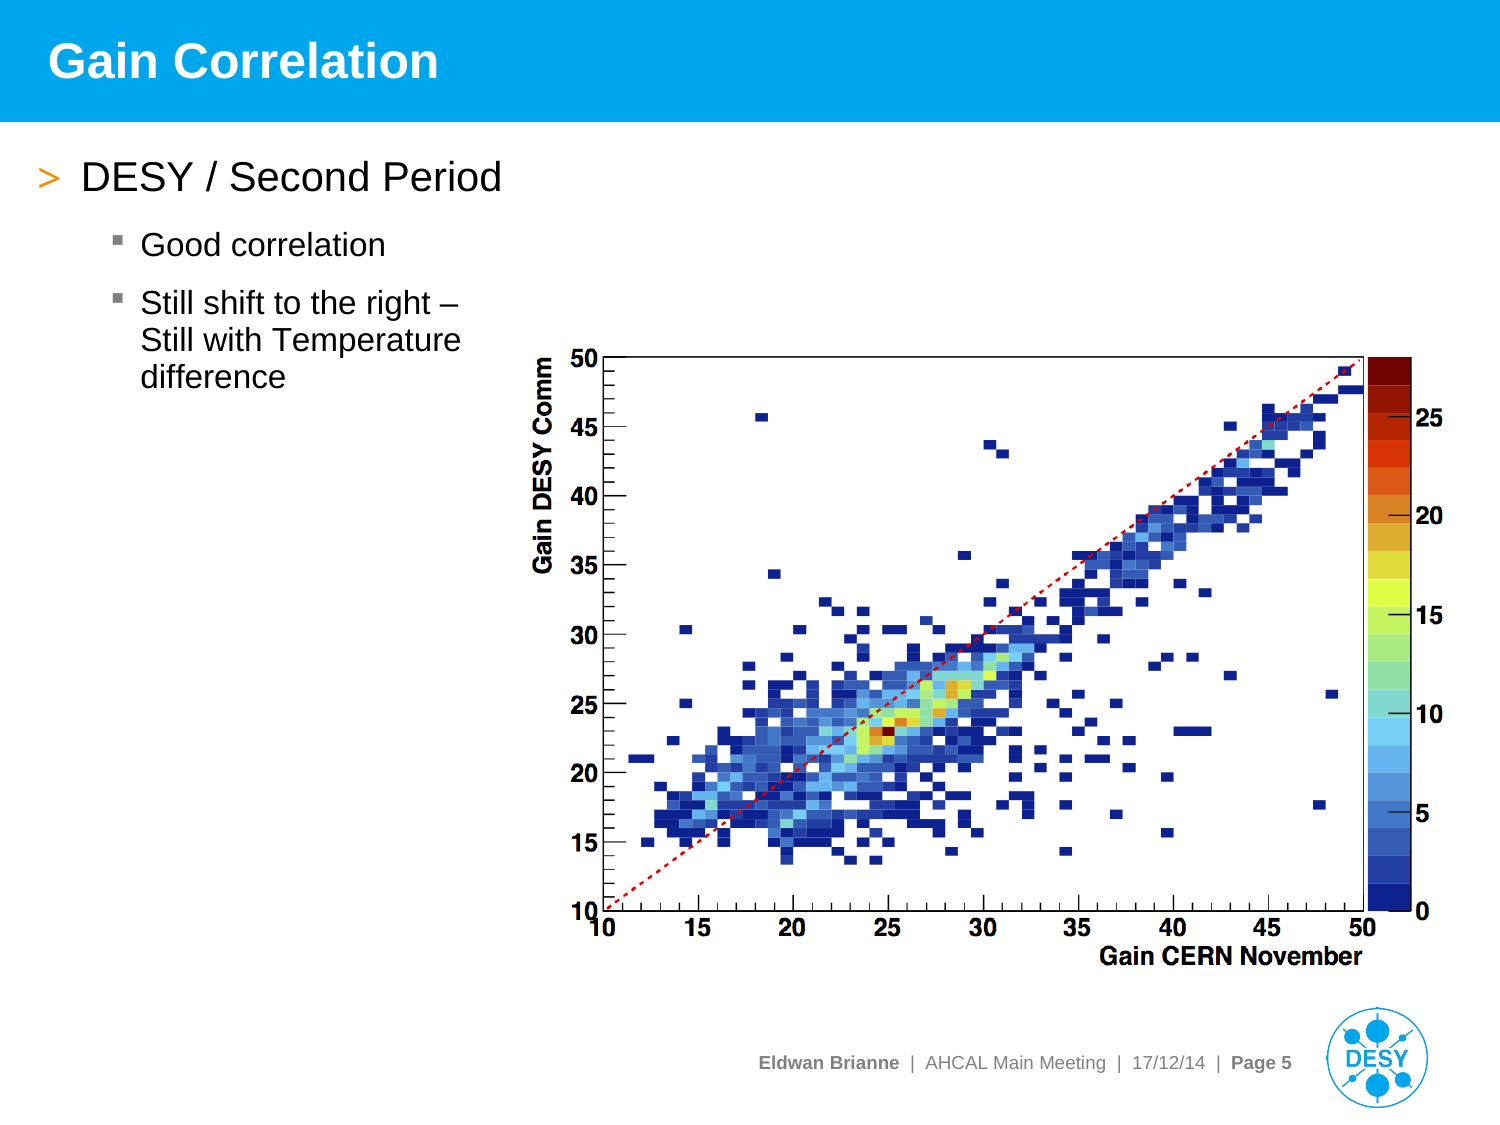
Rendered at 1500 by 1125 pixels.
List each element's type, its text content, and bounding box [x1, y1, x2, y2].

list DESY / Second Period Good correlation Still shift to the right – Still with Temperature difference [37, 153, 515, 1051]
picture [1326, 1007, 1428, 1108]
picture [508, 289, 1458, 980]
title Gain Correlation [47, 16, 1446, 107]
